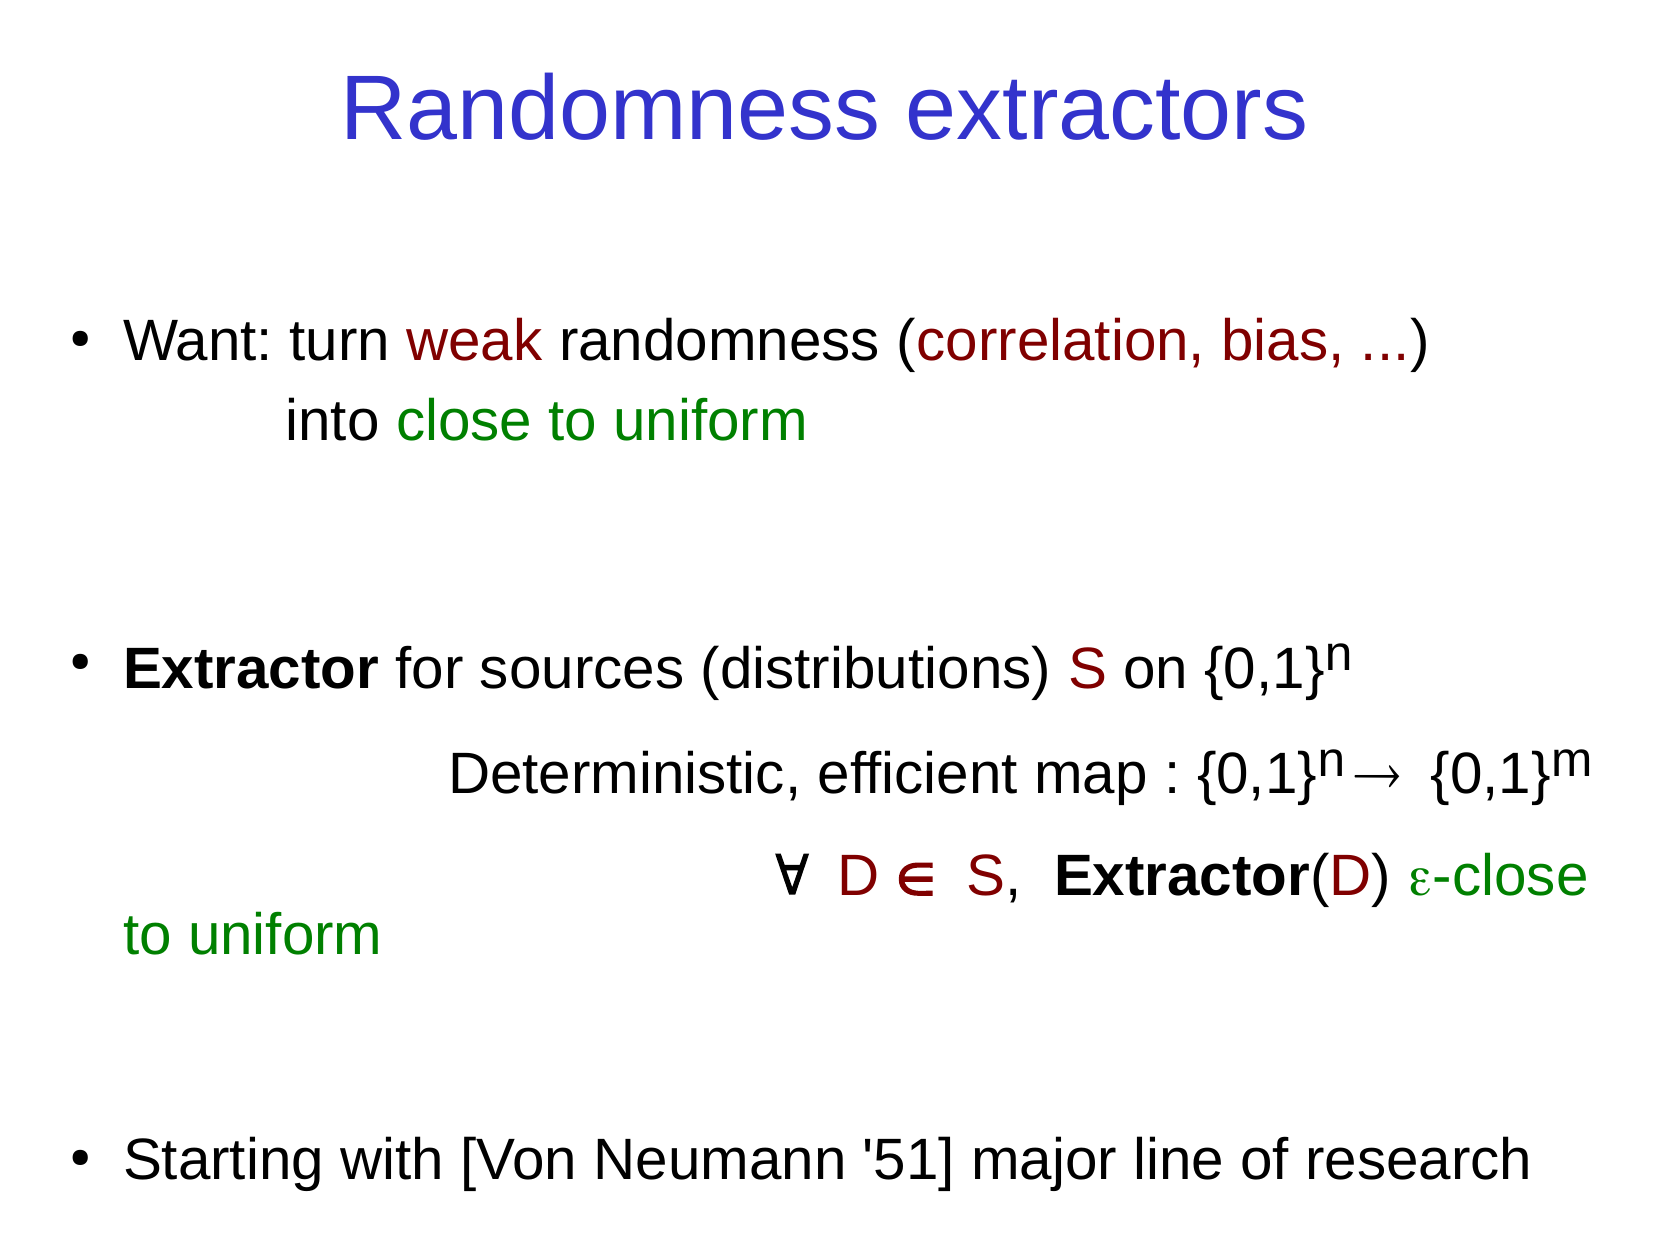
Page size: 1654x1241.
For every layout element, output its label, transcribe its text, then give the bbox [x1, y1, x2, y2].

title Randomness extractors [0, 27, 1651, 188]
list Want: turn weak randomness (correlation, bias, ...) into close to uniform Extractor for sources (distributions) S on {0,1}n Deterministic, efficient map : {0,1}n  {0,1}m  D  S, Extractor(D) -close to uniform Starting with [Von Neumann '51] major line of research [37, 300, 1613, 1241]
